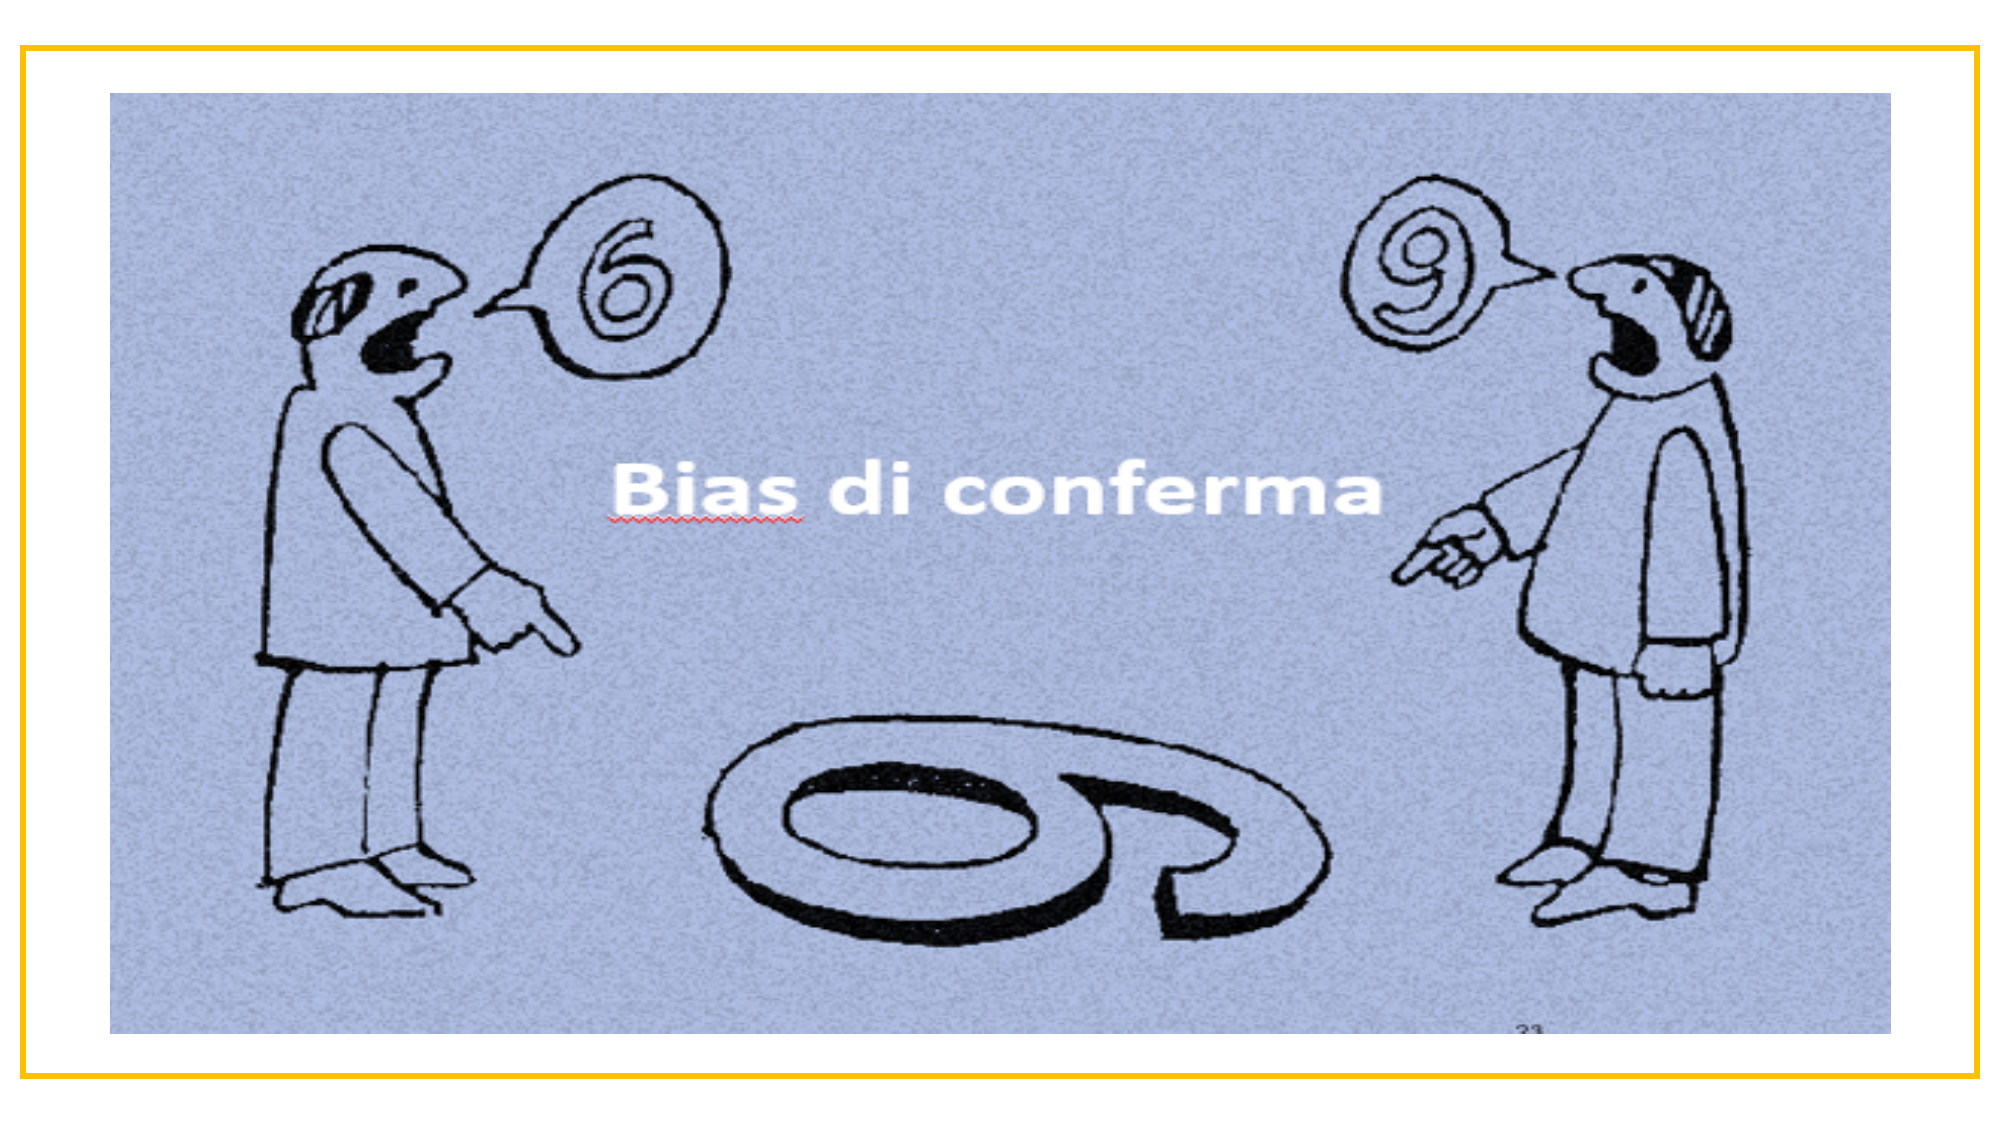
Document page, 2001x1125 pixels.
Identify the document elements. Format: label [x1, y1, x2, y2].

picture [110, 93, 1891, 1034]
text_box [22, 47, 1978, 1077]
